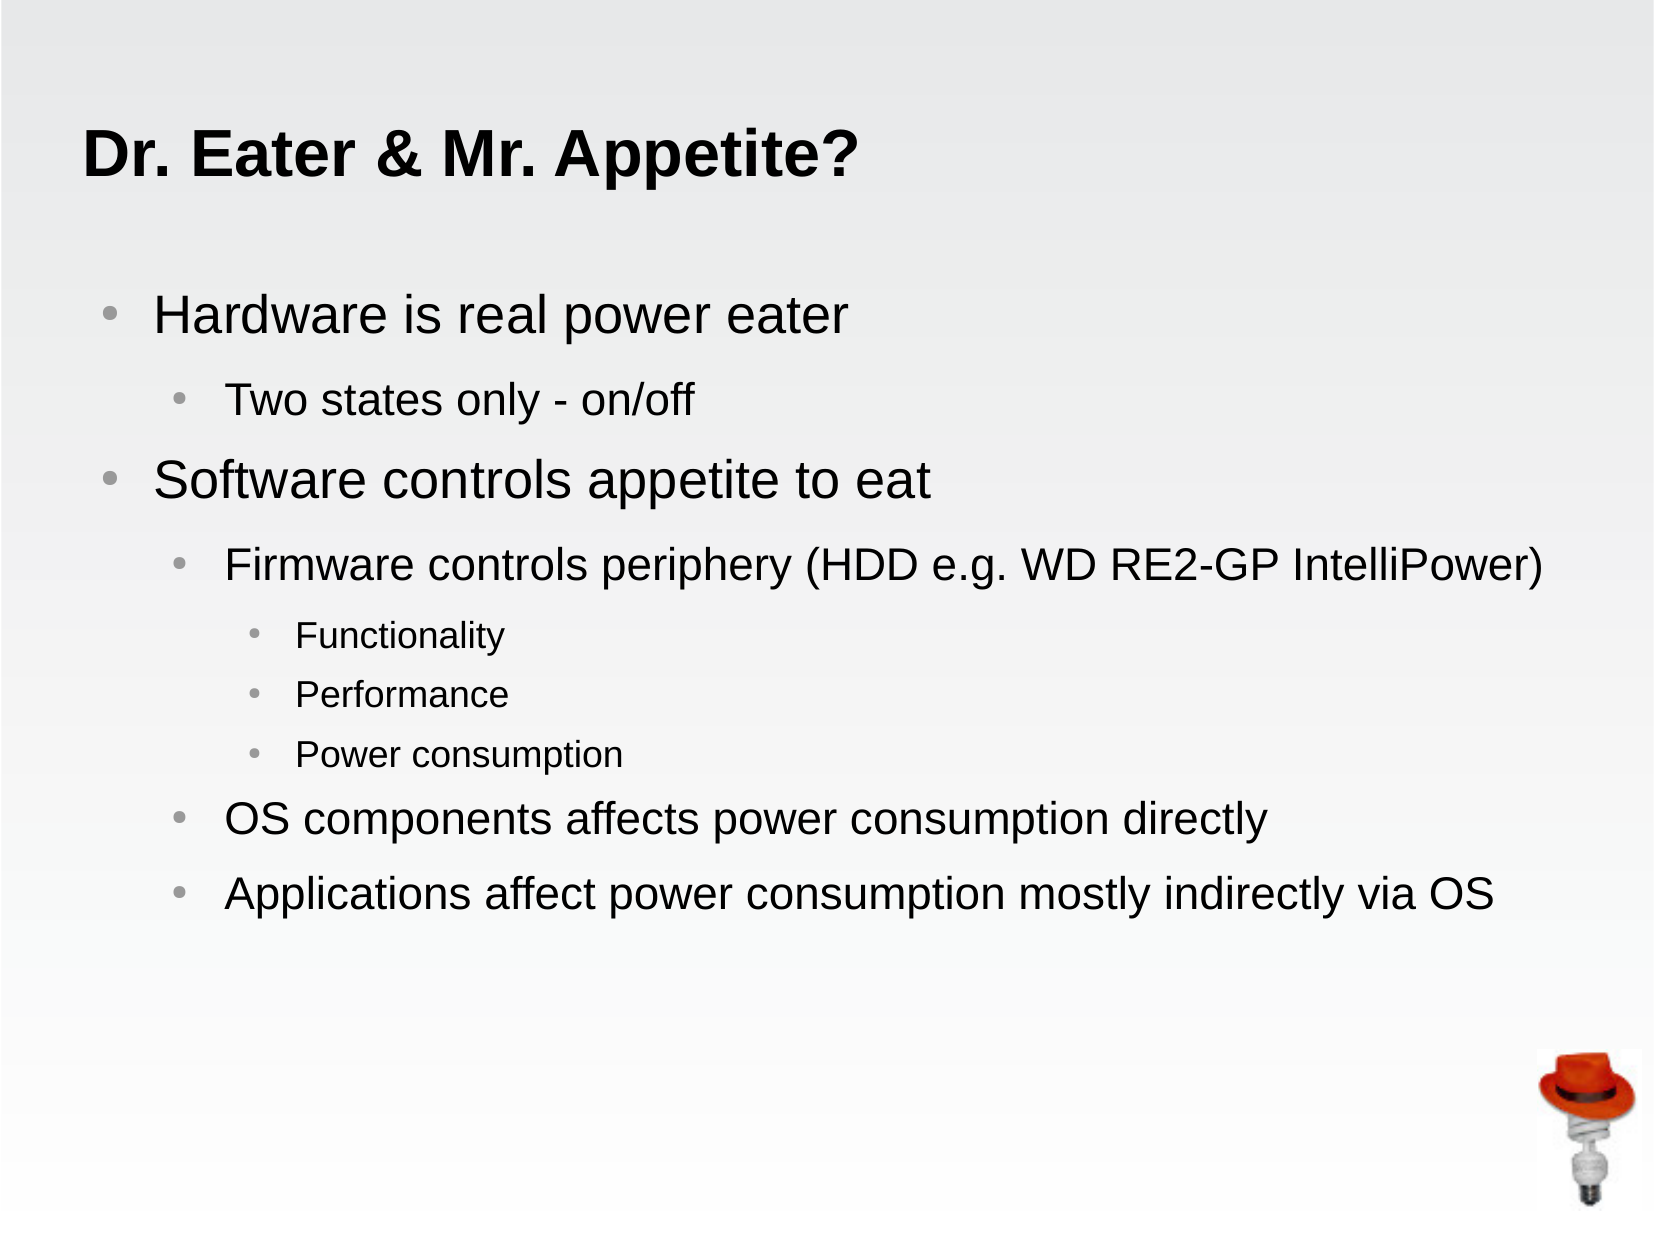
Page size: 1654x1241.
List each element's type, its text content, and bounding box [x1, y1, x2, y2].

list Hardware is real power eater Two states only - on/off Software controls appetite to eat Firmware controls periphery (HDD e.g. WD RE2-GP IntelliPower) Functionality Performance Power consumption OS components affects power consumption directly Applications affect power consumption mostly indirectly via OS [82, 284, 1571, 1088]
picture [1, 0, 1654, 1241]
title Dr. Eater & Mr. Appetite? [82, 56, 1571, 250]
